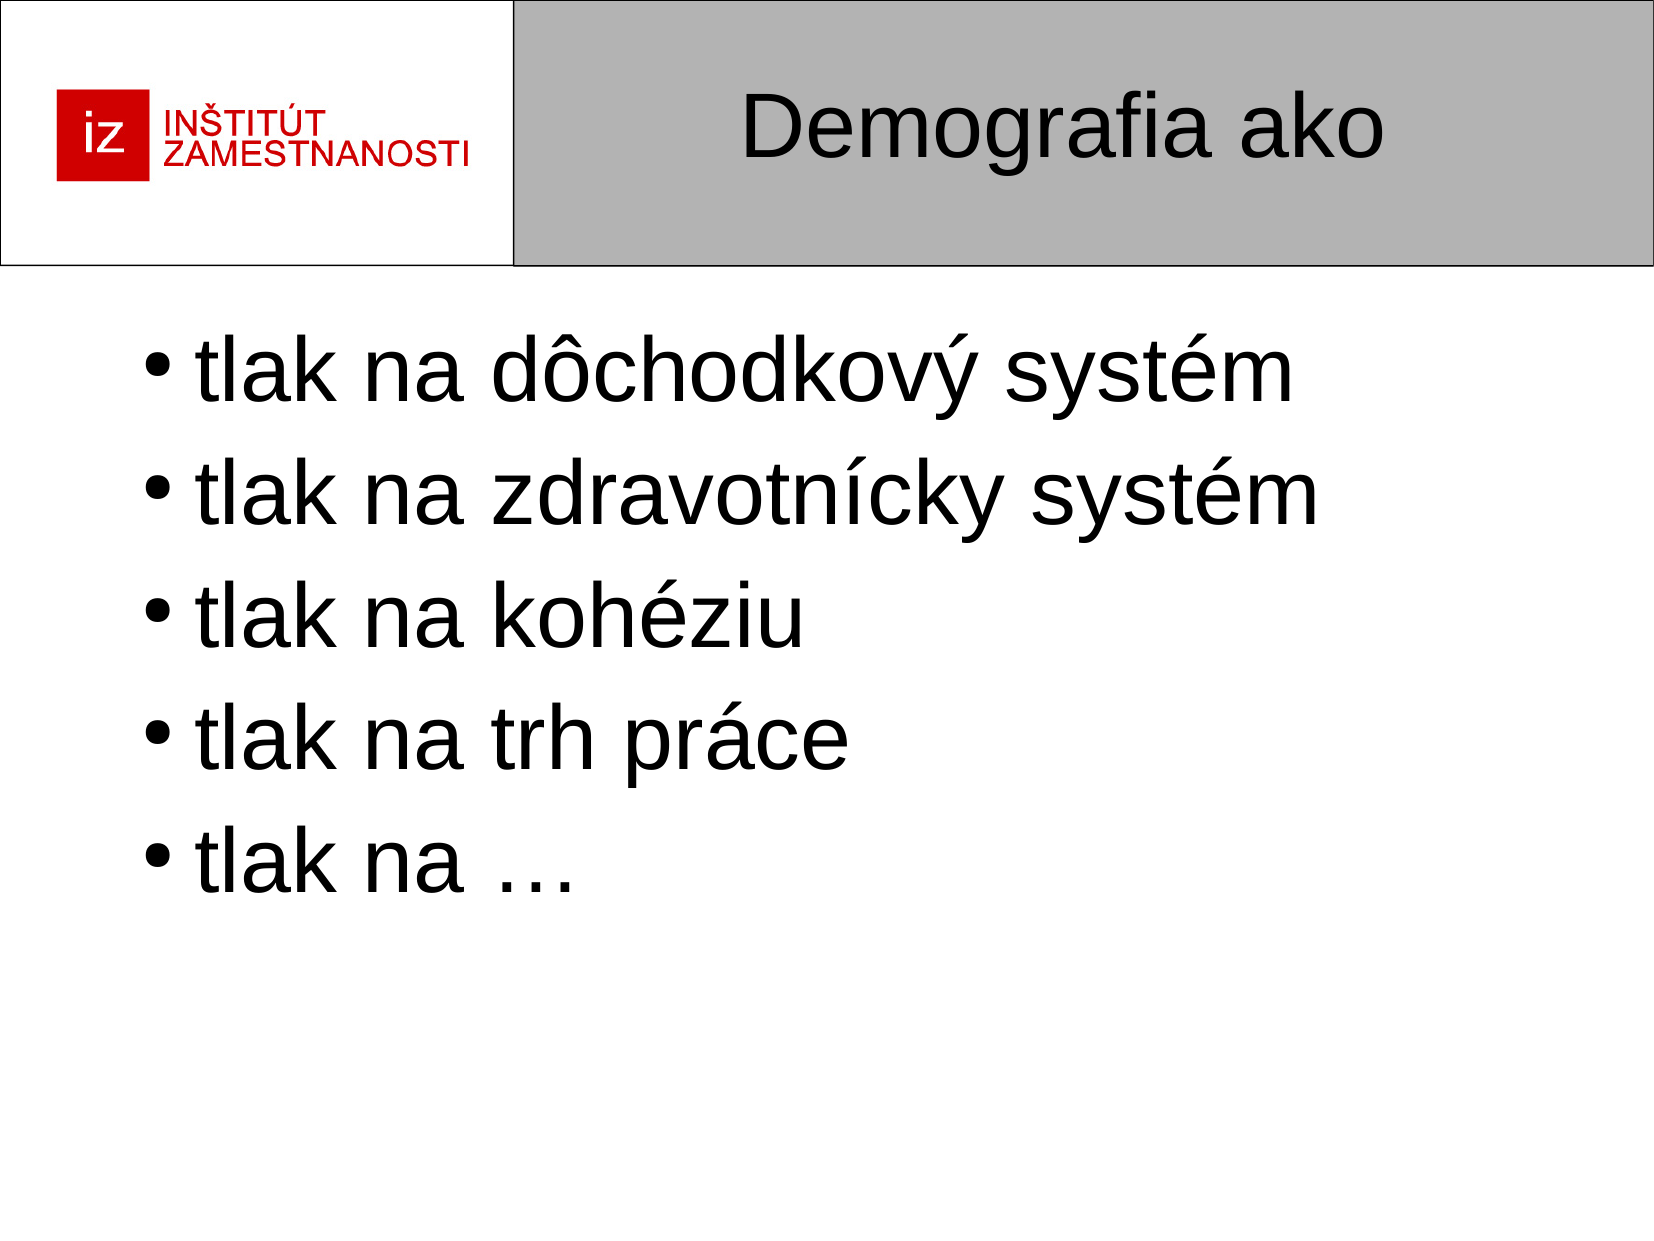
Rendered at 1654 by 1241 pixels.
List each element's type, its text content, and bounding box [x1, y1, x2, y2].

picture [5, 8, 512, 257]
title Demografia ako [561, 29, 1565, 237]
list tlak na dôchodkový systém tlak na zdravotnícky systém tlak na kohéziu tlak na trh práce tlak na … [124, 336, 1536, 1118]
